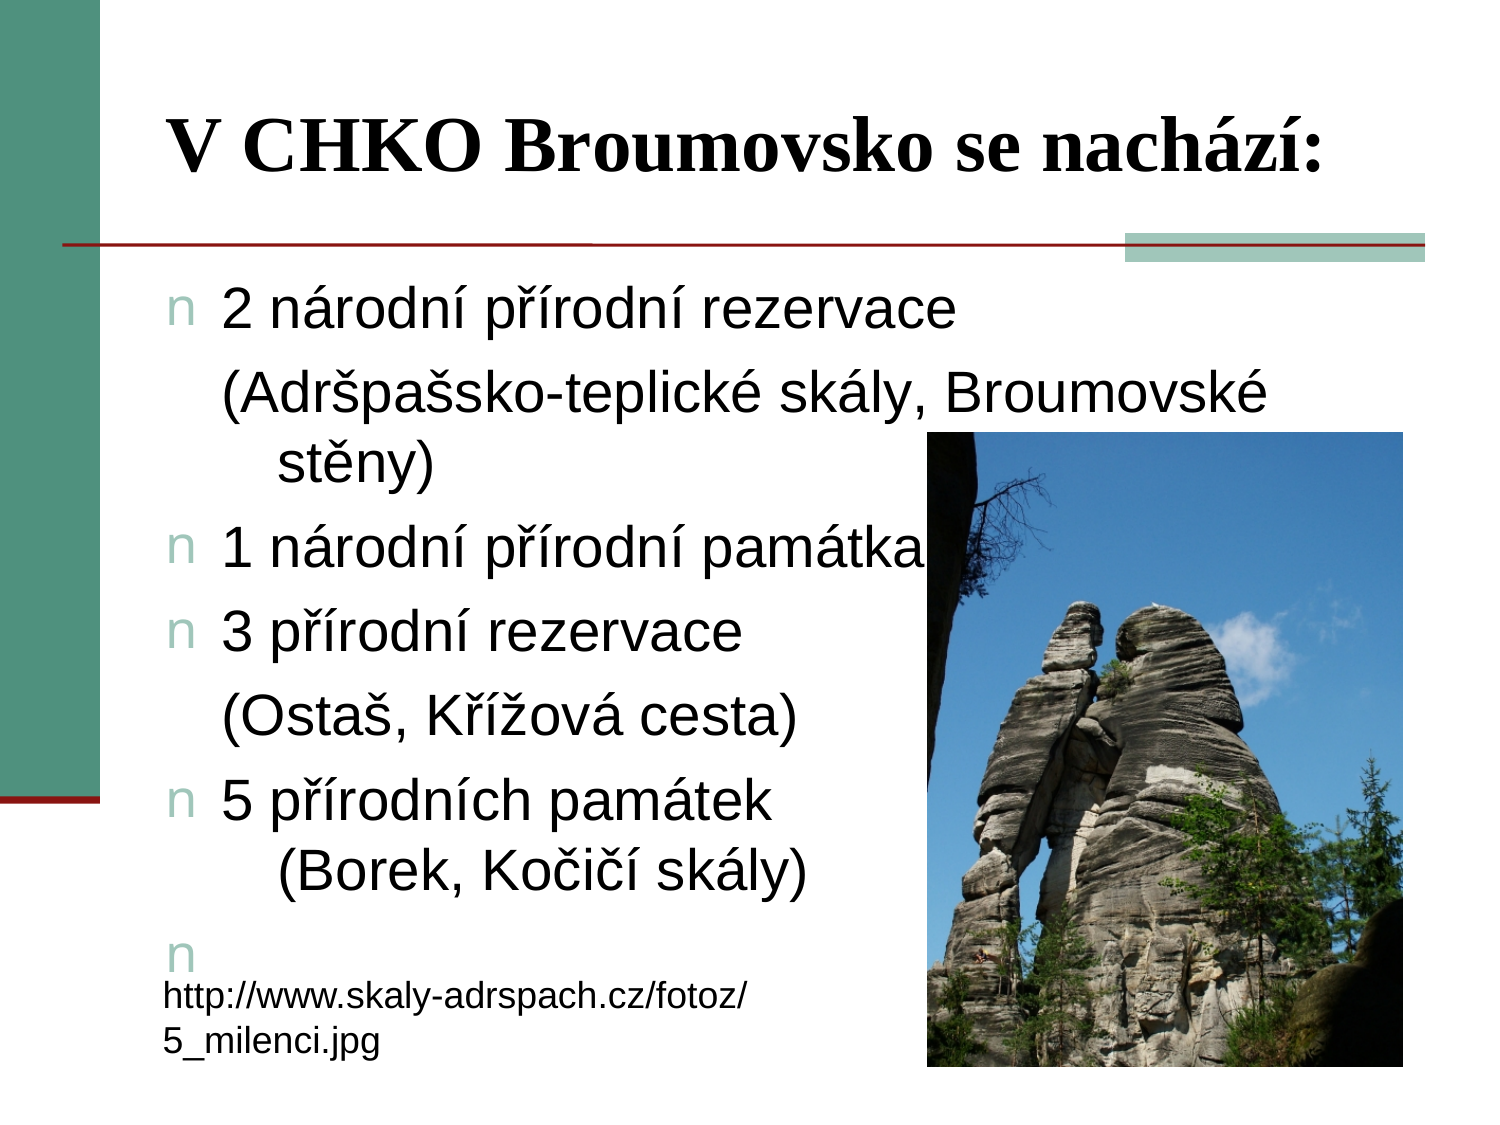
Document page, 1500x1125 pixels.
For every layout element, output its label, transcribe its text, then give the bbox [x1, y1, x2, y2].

text_box http://www.skaly-adrspach.cz/fotoz/5_milenci.jpg [148, 964, 898, 1069]
picture [927, 432, 1403, 1067]
title V CHKO Broumovsko se nachází: [150, 45, 1426, 234]
list 2 národní přírodní rezervace (Adršpašsko-teplické skály, Broumovské stěny) 1 národní přírodní památka 3 přírodní rezervace (Ostaš, Křížová cesta) 5 přírodních památek (Borek, Kočičí skály) [150, 262, 1426, 1006]
